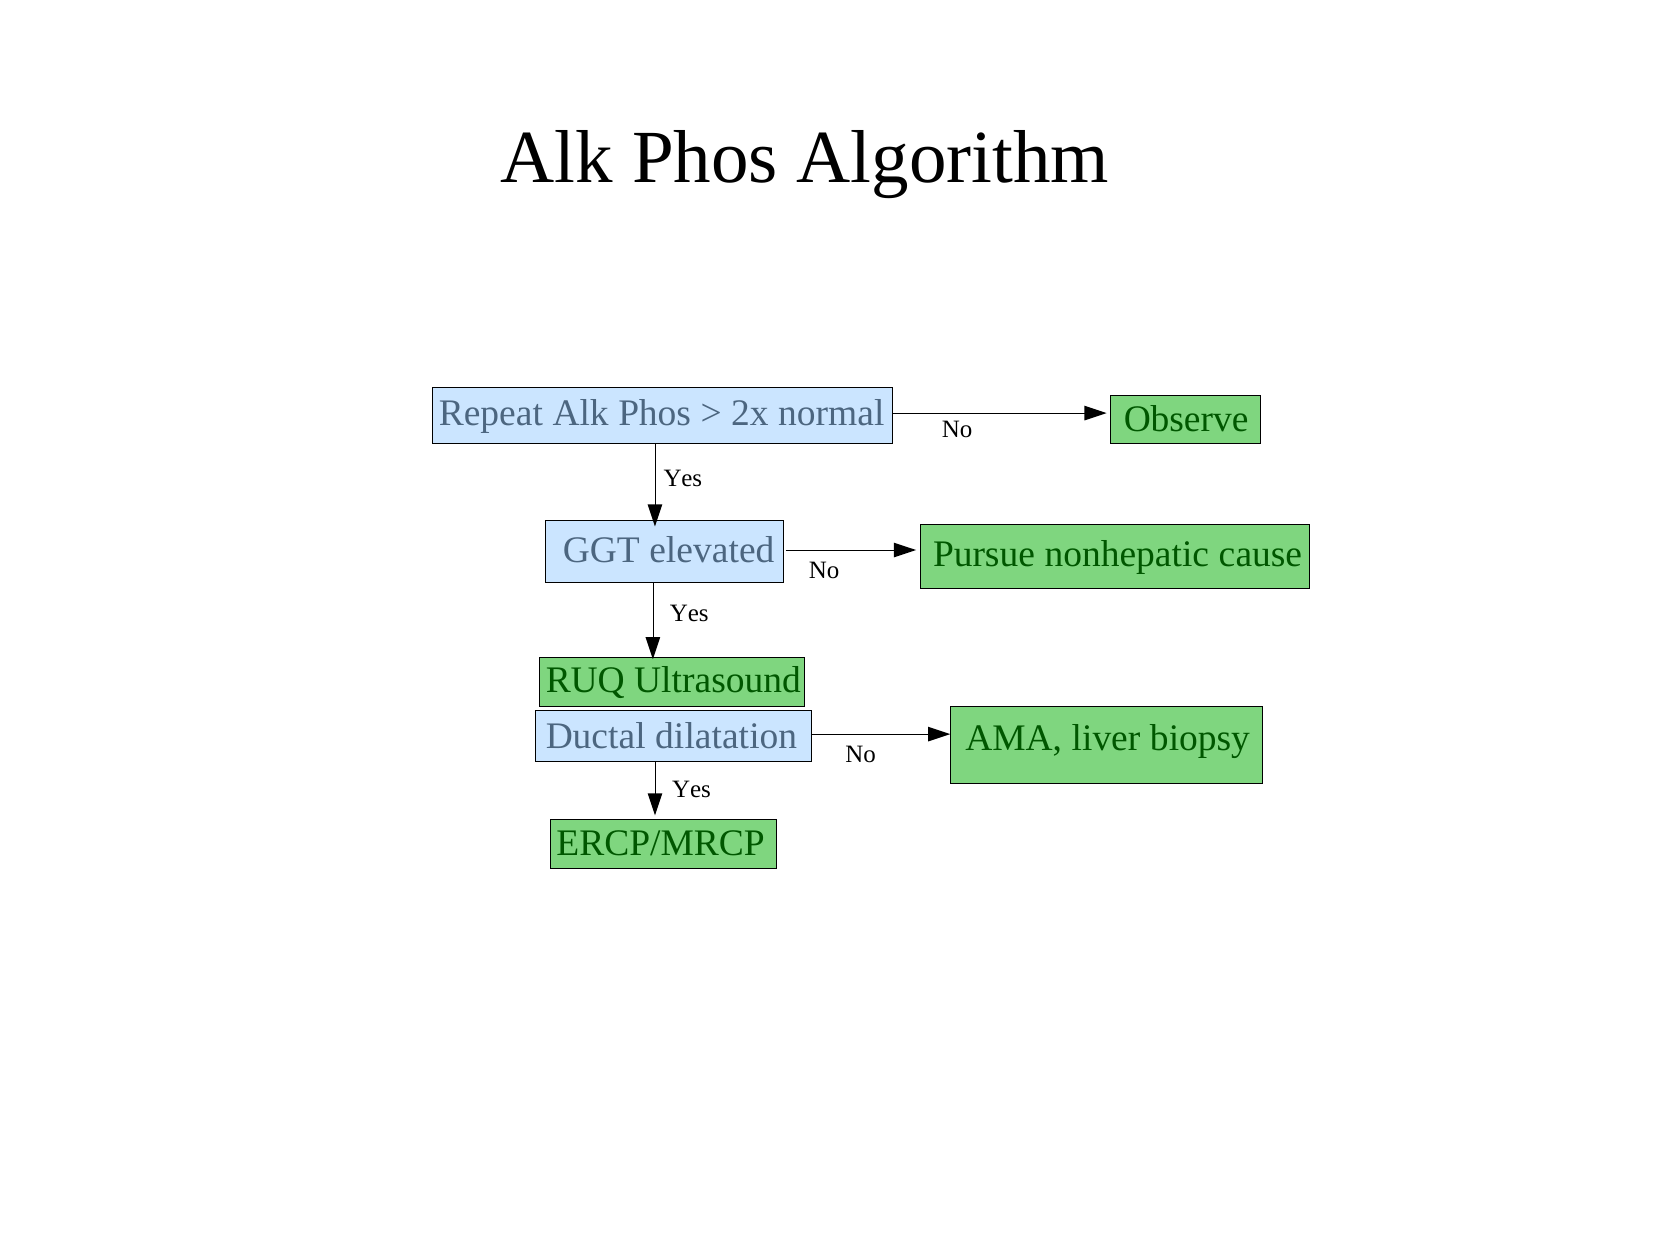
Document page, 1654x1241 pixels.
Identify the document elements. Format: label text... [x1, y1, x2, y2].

text_box [550, 819, 777, 869]
text_box [1110, 395, 1261, 444]
text_box [545, 520, 784, 583]
text_box No [845, 740, 877, 772]
text_box Yes [669, 599, 709, 630]
text_box Alk Phos Algorithm [500, 115, 1110, 207]
text_box [539, 657, 805, 707]
text_box [535, 710, 812, 762]
text_box [950, 706, 1263, 784]
text_box Yes [672, 774, 711, 806]
text_box No [809, 556, 840, 588]
text_box Yes [663, 464, 703, 496]
text_box No [941, 415, 973, 446]
text_box [432, 387, 893, 444]
text_box [920, 524, 1310, 589]
